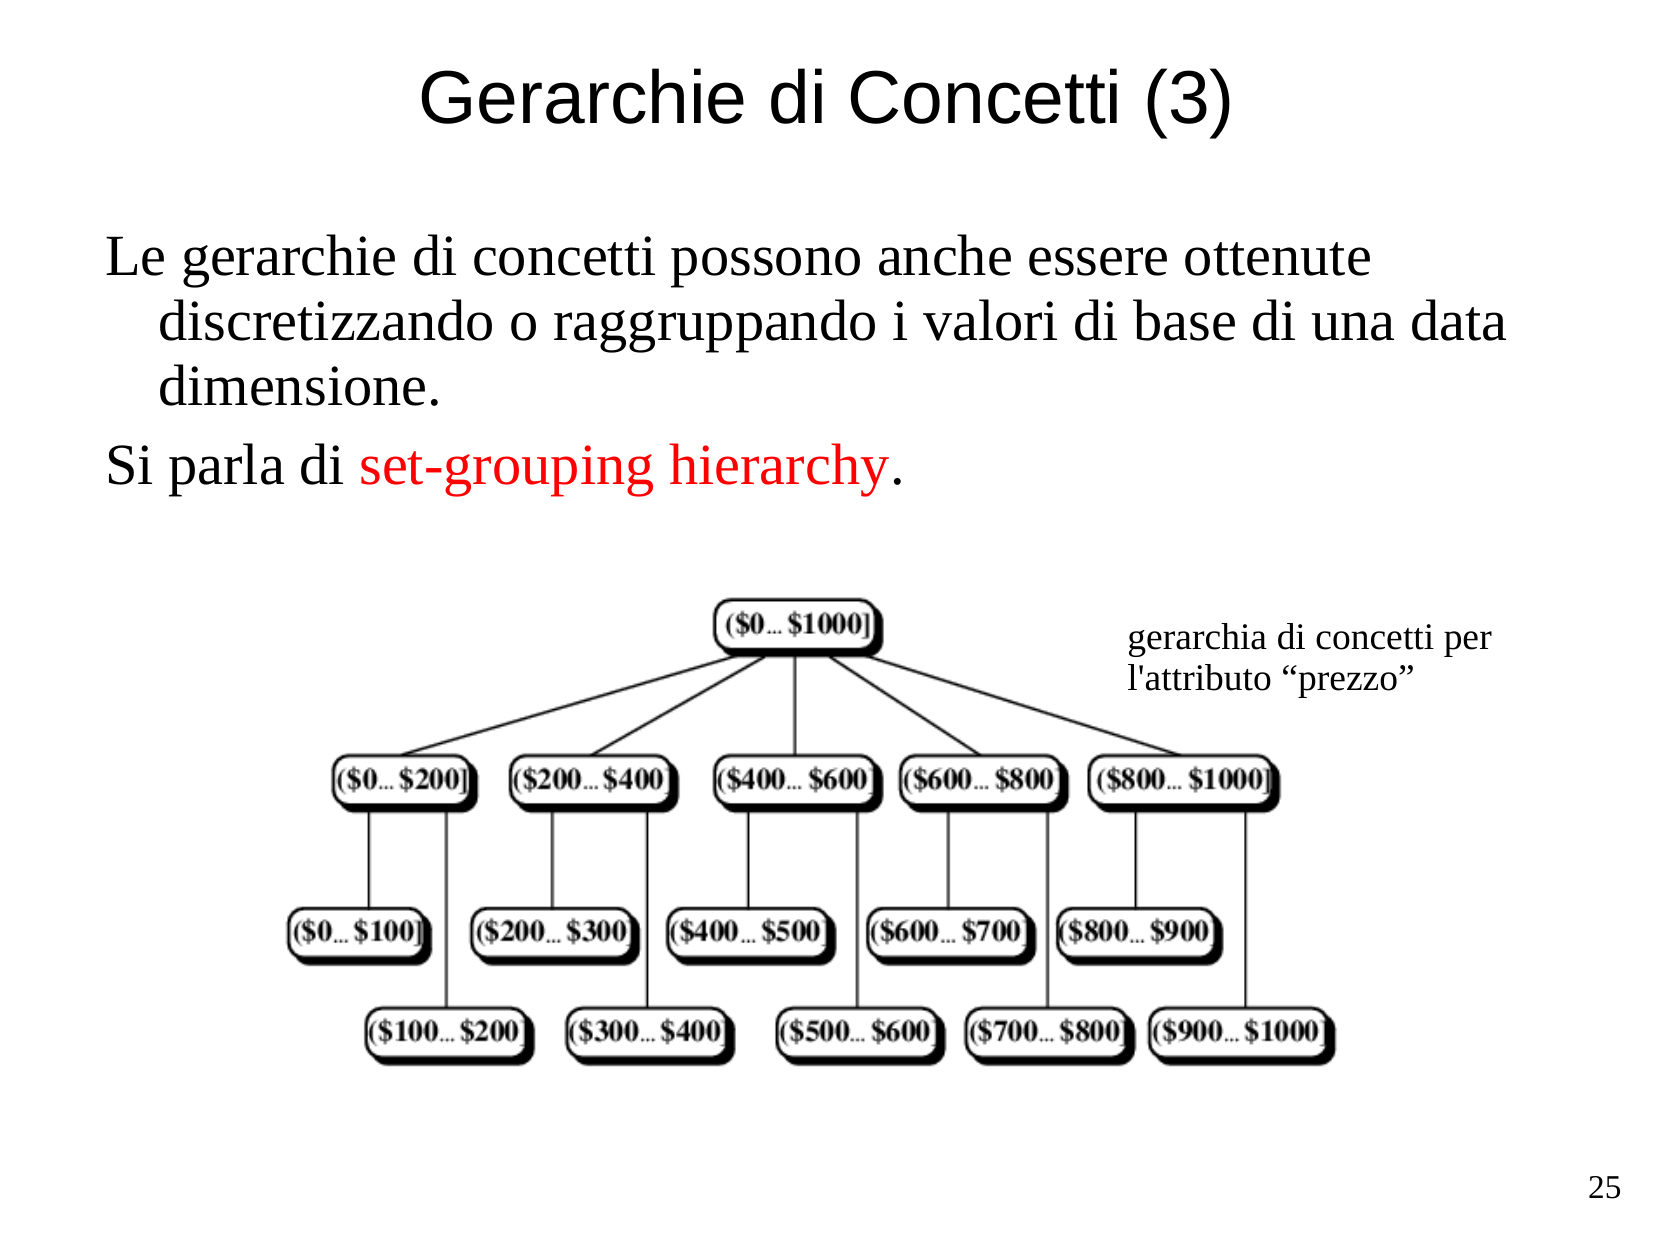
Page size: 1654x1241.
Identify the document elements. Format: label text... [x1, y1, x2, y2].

title Gerarchie di Concetti (3) [37, 30, 1617, 166]
picture [274, 575, 1365, 1111]
list Le gerarchie di concetti possono anche essere ottenute discretizzando o raggruppando i valori di base di una data dimensione. Si parla di set-grouping hierarchy. [87, 223, 1568, 561]
text_box gerarchia di concetti per l'attributo “prezzo” [1127, 615, 1573, 720]
